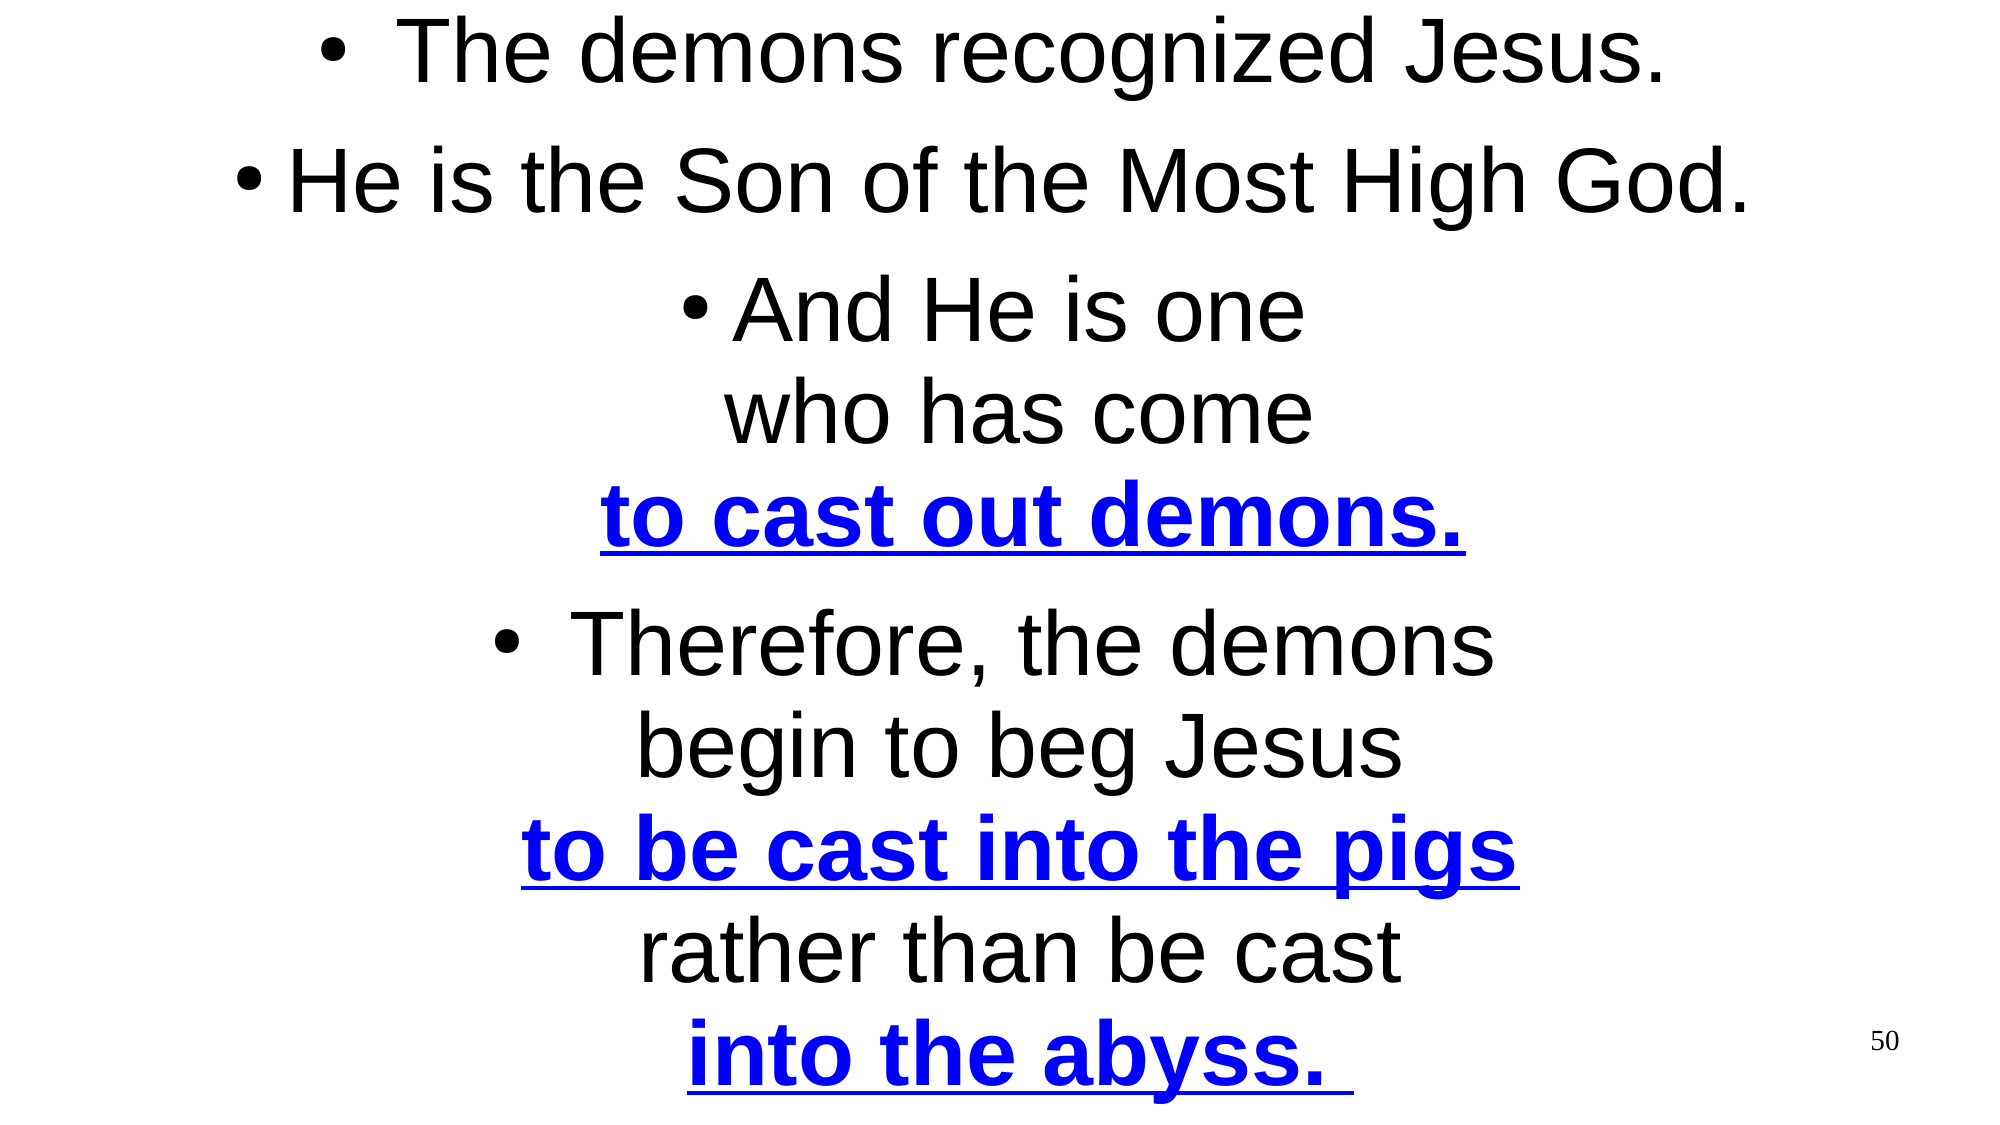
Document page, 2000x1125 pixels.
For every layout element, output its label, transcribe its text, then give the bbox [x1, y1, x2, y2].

list The demons recognized Jesus. He is the Son of the Most High God. And He is one who has come to cast out demons. Therefore, the demons begin to beg Jesus to be cast into the pigs rather than be cast into the abyss. [0, 0, 1996, 1123]
